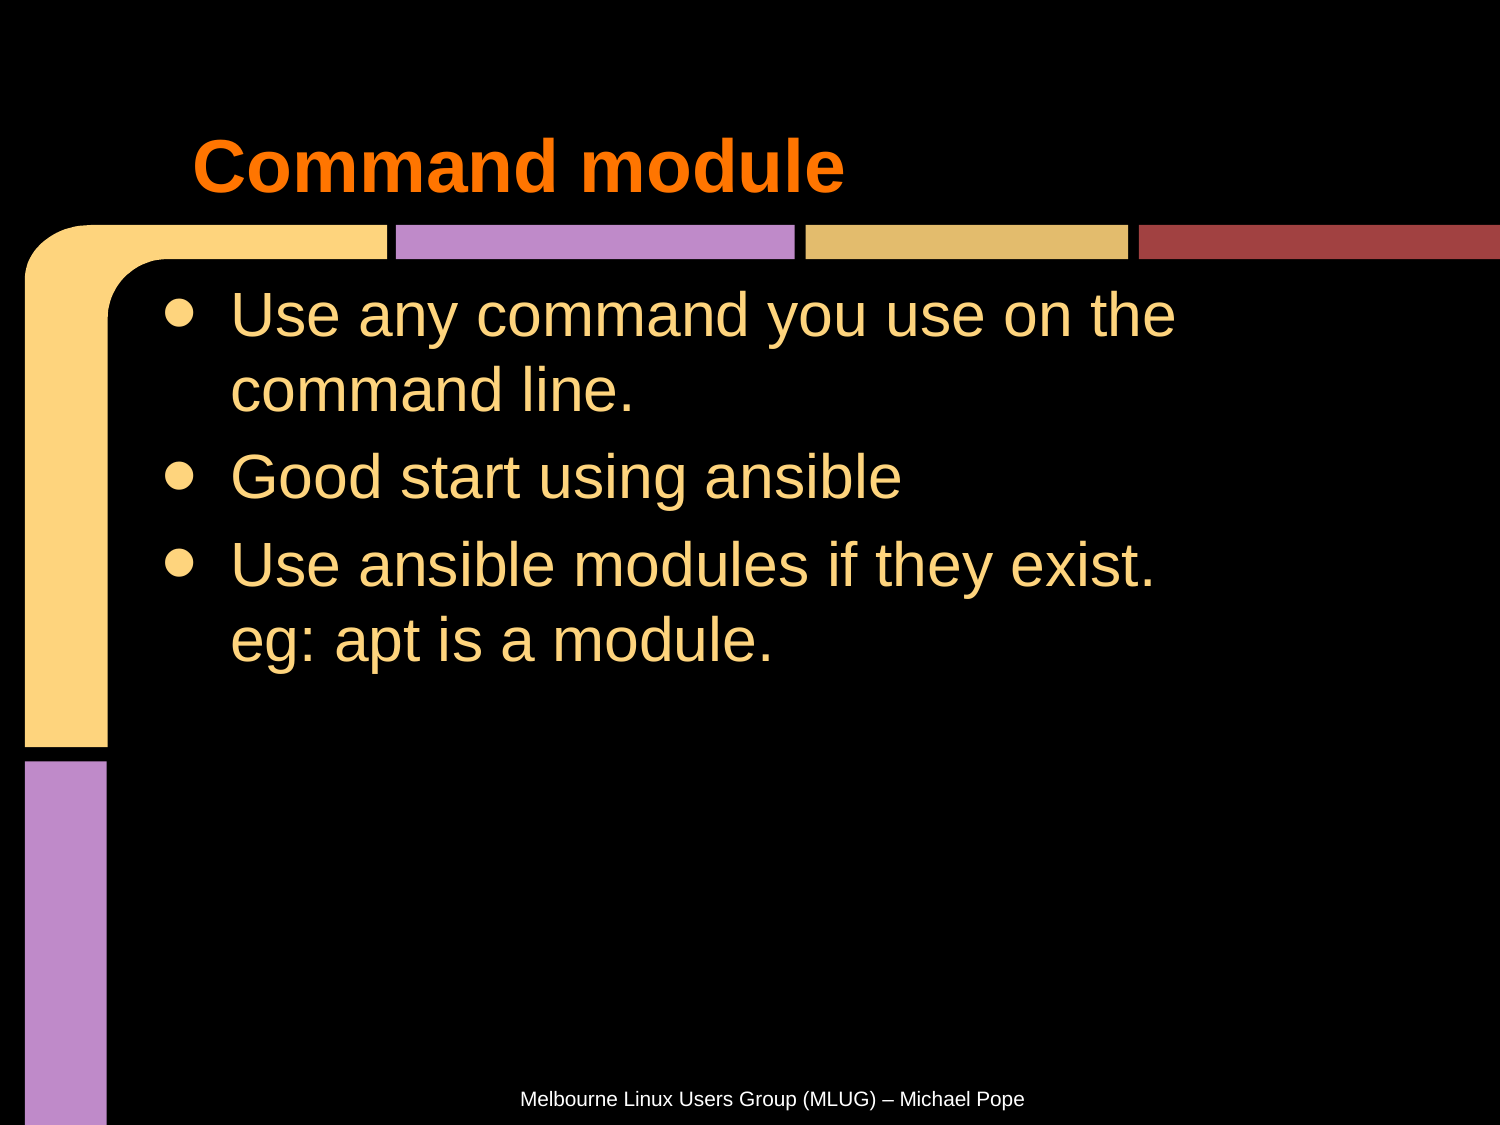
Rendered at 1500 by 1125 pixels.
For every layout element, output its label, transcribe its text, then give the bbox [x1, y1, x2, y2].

title Command module [140, 35, 1425, 223]
list Use any command you use on the command line. Good start using ansible Use ansible modules if they exist. eg: apt is a module. [140, 259, 1425, 1078]
